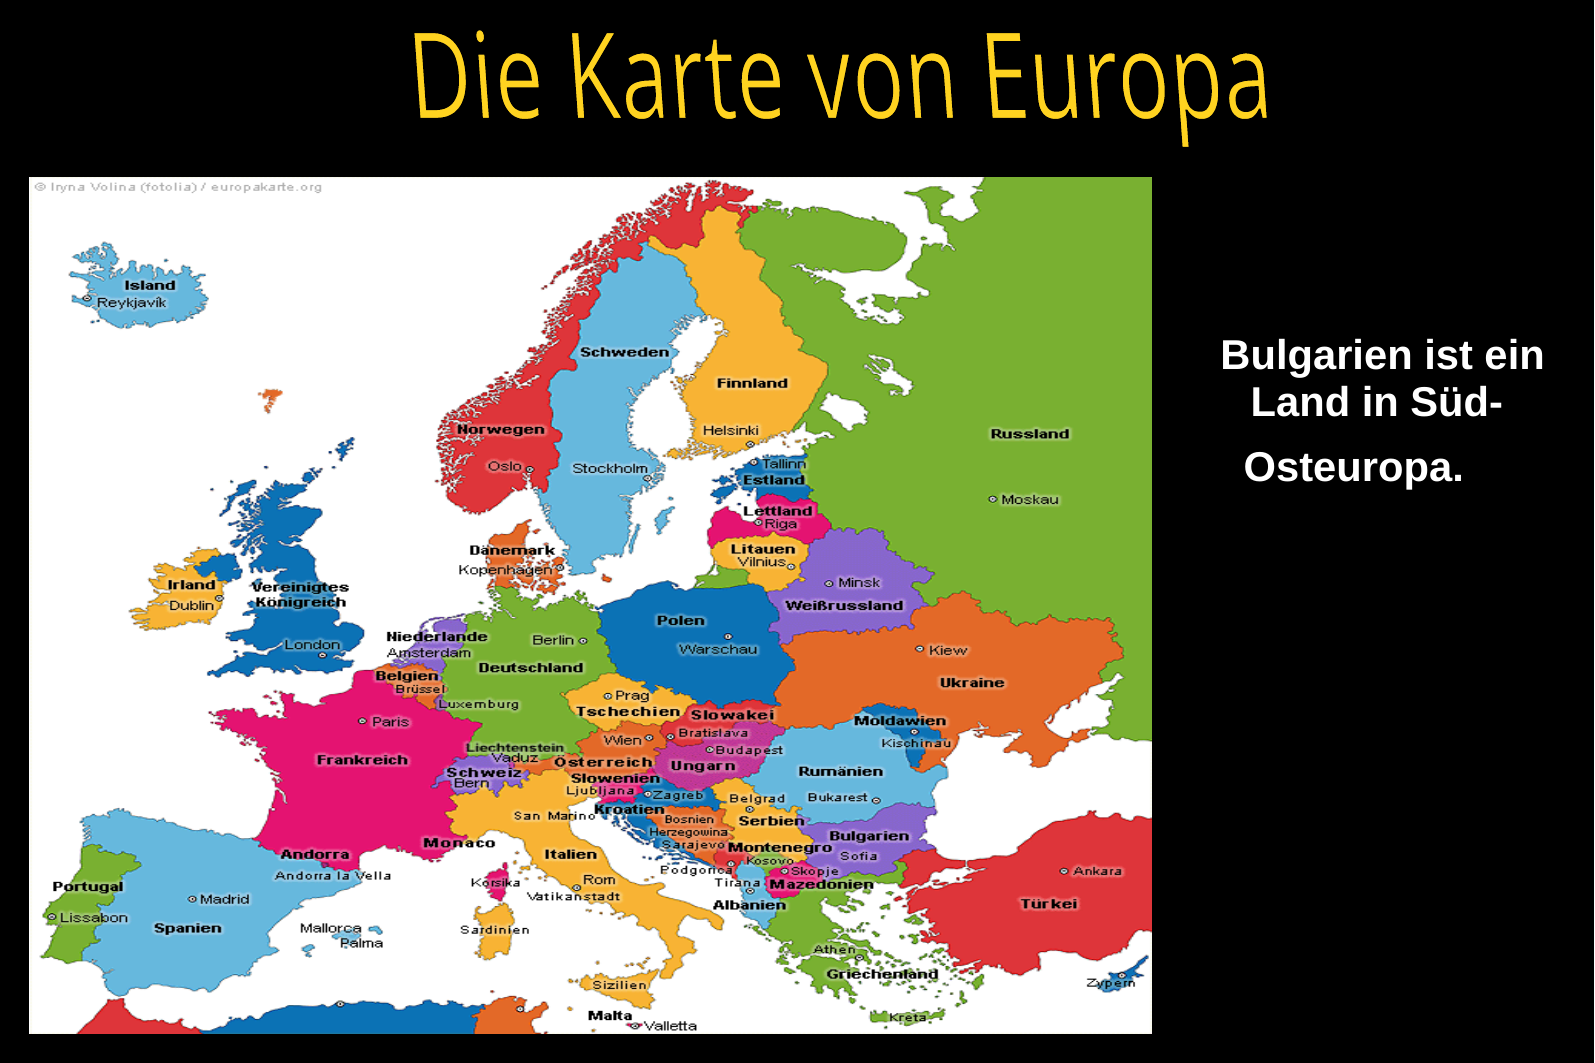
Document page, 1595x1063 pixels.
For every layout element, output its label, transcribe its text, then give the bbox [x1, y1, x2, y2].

text_box Die Karte von Europa [1228, 52, 1268, 120]
text_box Die Karte von Europa [740, 52, 782, 120]
text_box Die Karte von Europa [856, 52, 901, 120]
text_box Bulgarien ist ein Land in Süd- Osteuropa. [1181, 324, 1573, 507]
text_box Die Karte von Europa [625, 52, 665, 120]
text_box Die Karte von Europa [499, 52, 540, 120]
text_box Die Karte von Europa [1175, 52, 1219, 148]
text_box Die Karte von Europa [571, 32, 623, 119]
text_box Die Karte von Europa [477, 53, 490, 119]
text_box Die Karte von Europa [1121, 52, 1166, 120]
text_box Die Karte von Europa [1034, 53, 1079, 120]
text_box Die Karte von Europa [704, 38, 737, 120]
picture [29, 177, 1152, 1034]
text_box Die Karte von Europa [1088, 52, 1116, 119]
text_box Die Karte von Europa [674, 52, 702, 119]
text_box Die Karte von Europa [413, 32, 467, 119]
text_box Die Karte von Europa [805, 53, 850, 119]
text_box Die Karte von Europa [985, 32, 1027, 119]
text_box Die Karte von Europa [909, 52, 954, 119]
